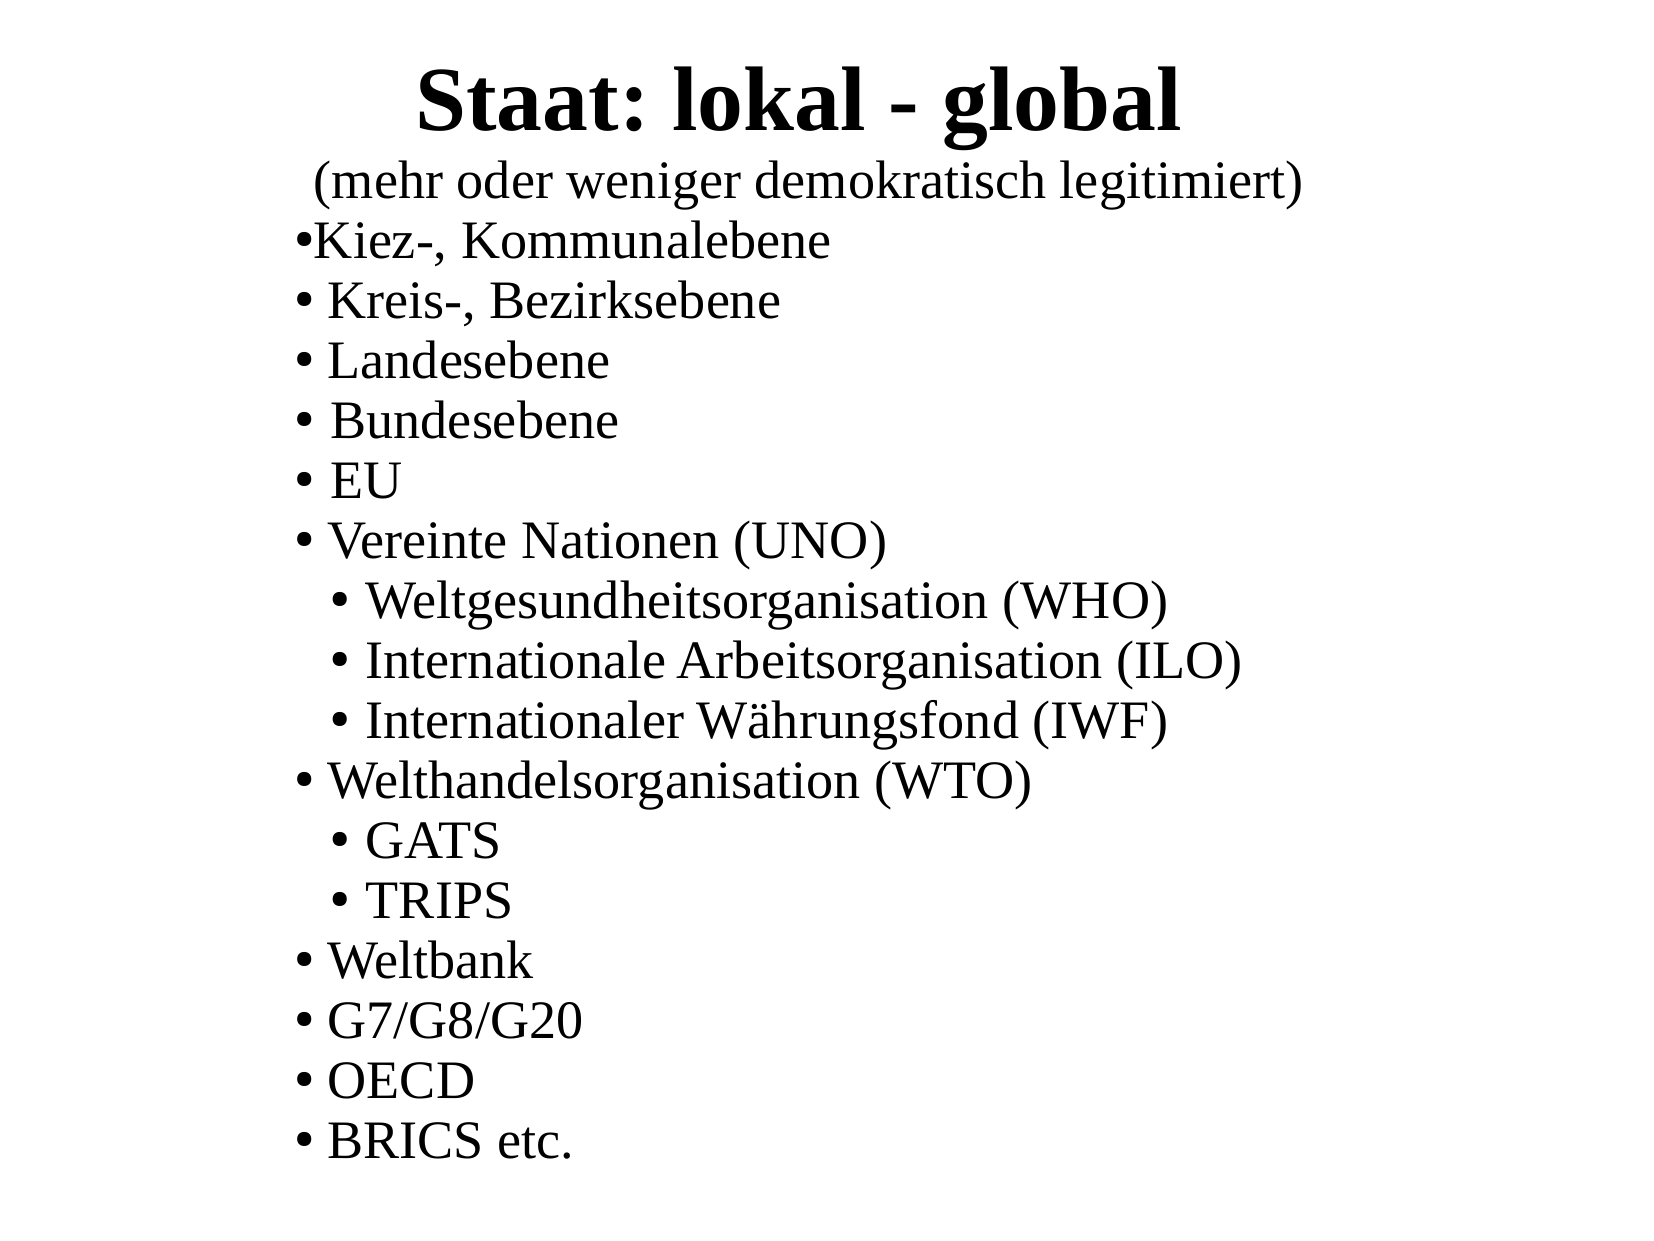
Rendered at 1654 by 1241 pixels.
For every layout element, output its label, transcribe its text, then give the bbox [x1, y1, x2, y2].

text_box Staat: lokal - global (mehr oder weniger demokratisch legitimiert) Kiez-, Kommunalebene Kreis-, Bezirksebene Landesebene Bundesebene EU Vereinte Nationen (UNO) Weltgesundheitsorganisation (WHO) Internationale Arbeitsorganisation (ILO) Internationaler Währungsfond (IWF) Welthandelsorganisation (WTO) GATS TRIPS Weltbank G7/G8/G20 OECD BRICS etc. [279, 41, 1374, 1183]
